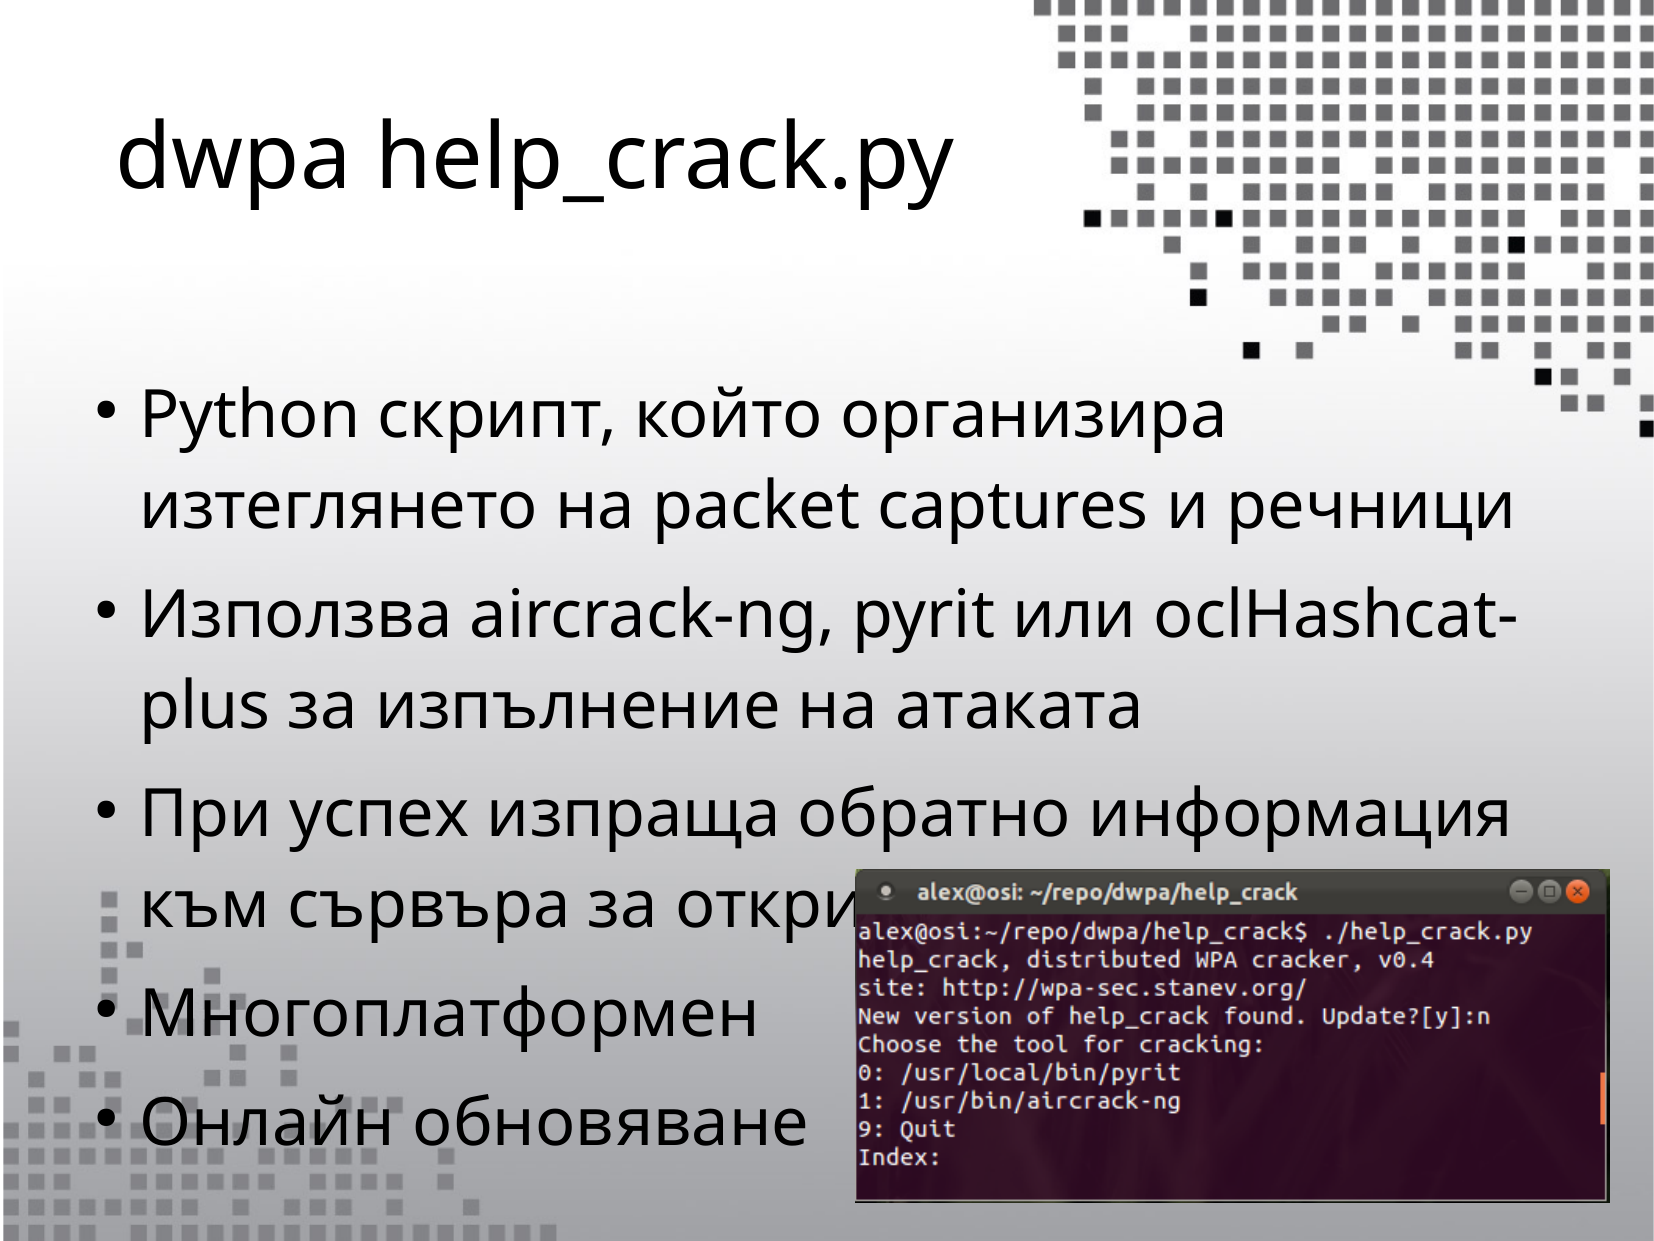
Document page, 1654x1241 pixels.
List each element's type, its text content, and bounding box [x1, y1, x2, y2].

title dwpa help_crack.py [82, 49, 1571, 257]
picture [3, 0, 1654, 1241]
subtitle Python скрипт, който организира изтеглянето на packet captures и речници Използва aircrack-ng, pyrit или oclHashcat-plus за изпълнение на атаката При успех изпраща обратно информация към сървъра за открития PSK Многоплатформен Онлайн обновяване [86, 366, 1576, 1186]
